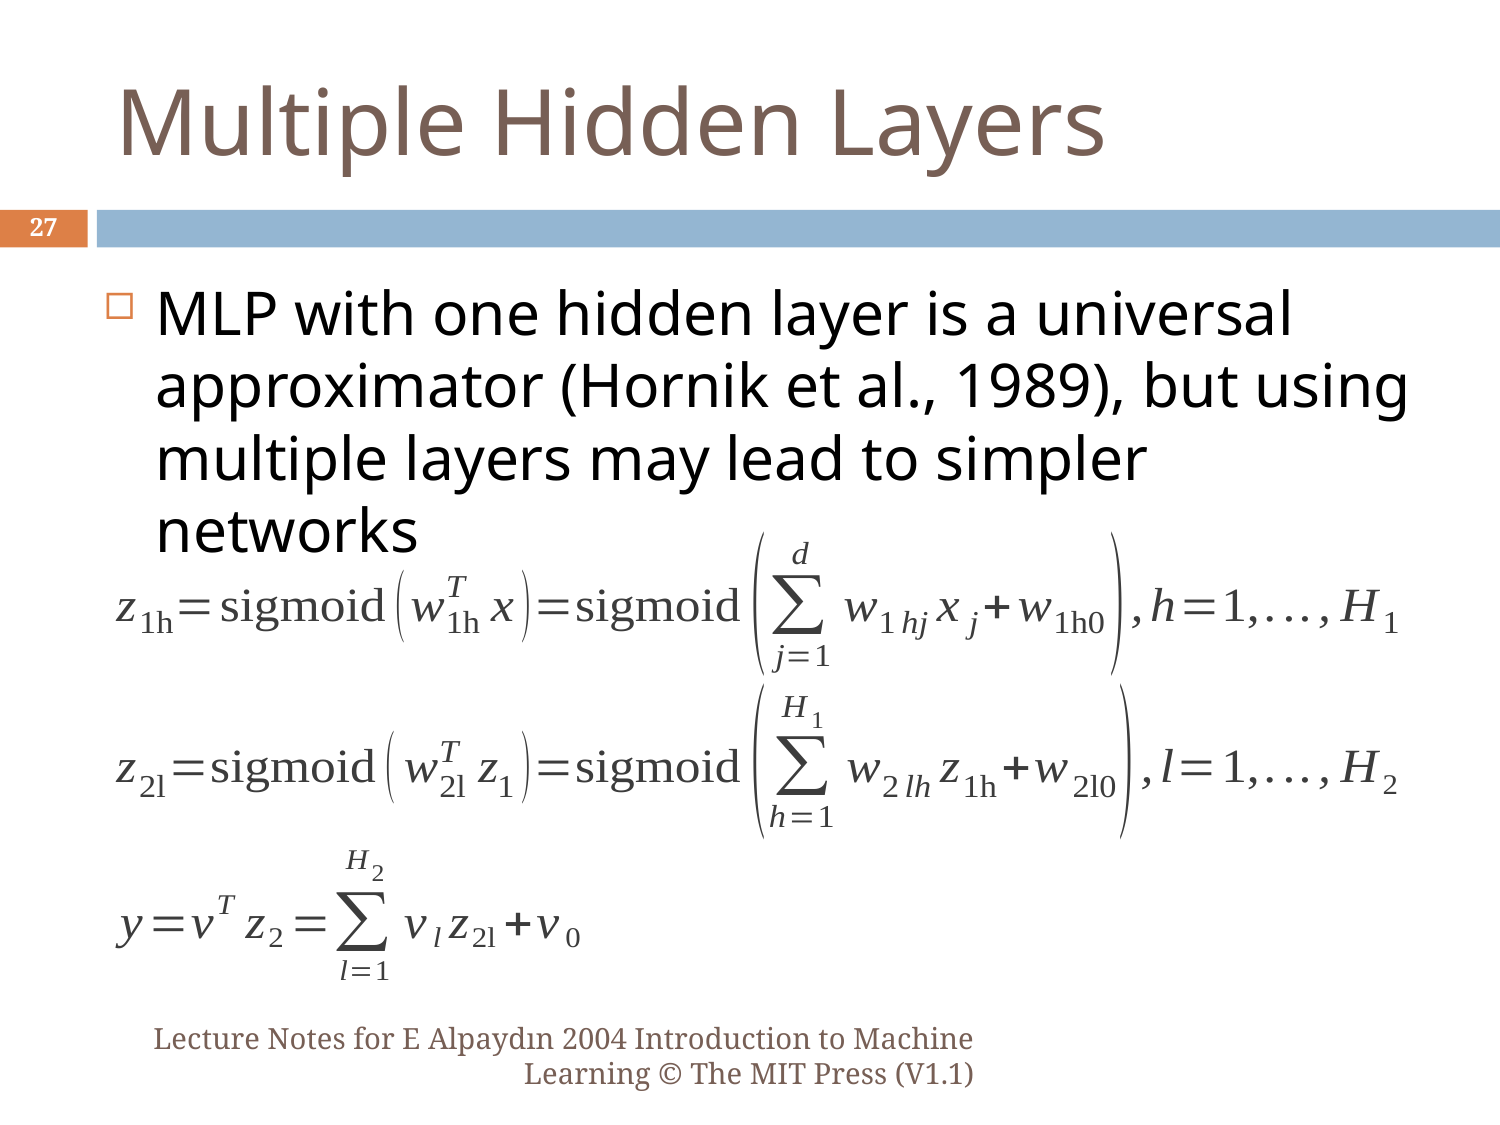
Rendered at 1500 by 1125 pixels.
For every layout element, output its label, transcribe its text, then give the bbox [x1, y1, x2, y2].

title Multiple Hidden Layers [100, 37, 1438, 201]
list MLP with one hidden layer is a universal approximator (Hornik et al., 1989), but using multiple layers may lead to simpler networks [88, 267, 1439, 1000]
text_box <number> [0, 208, 88, 249]
text_box Lecture Notes for E Alpaydın 2004 Introduction to Machine Learning © The MIT Press (V1.1) [99, 1025, 990, 1085]
